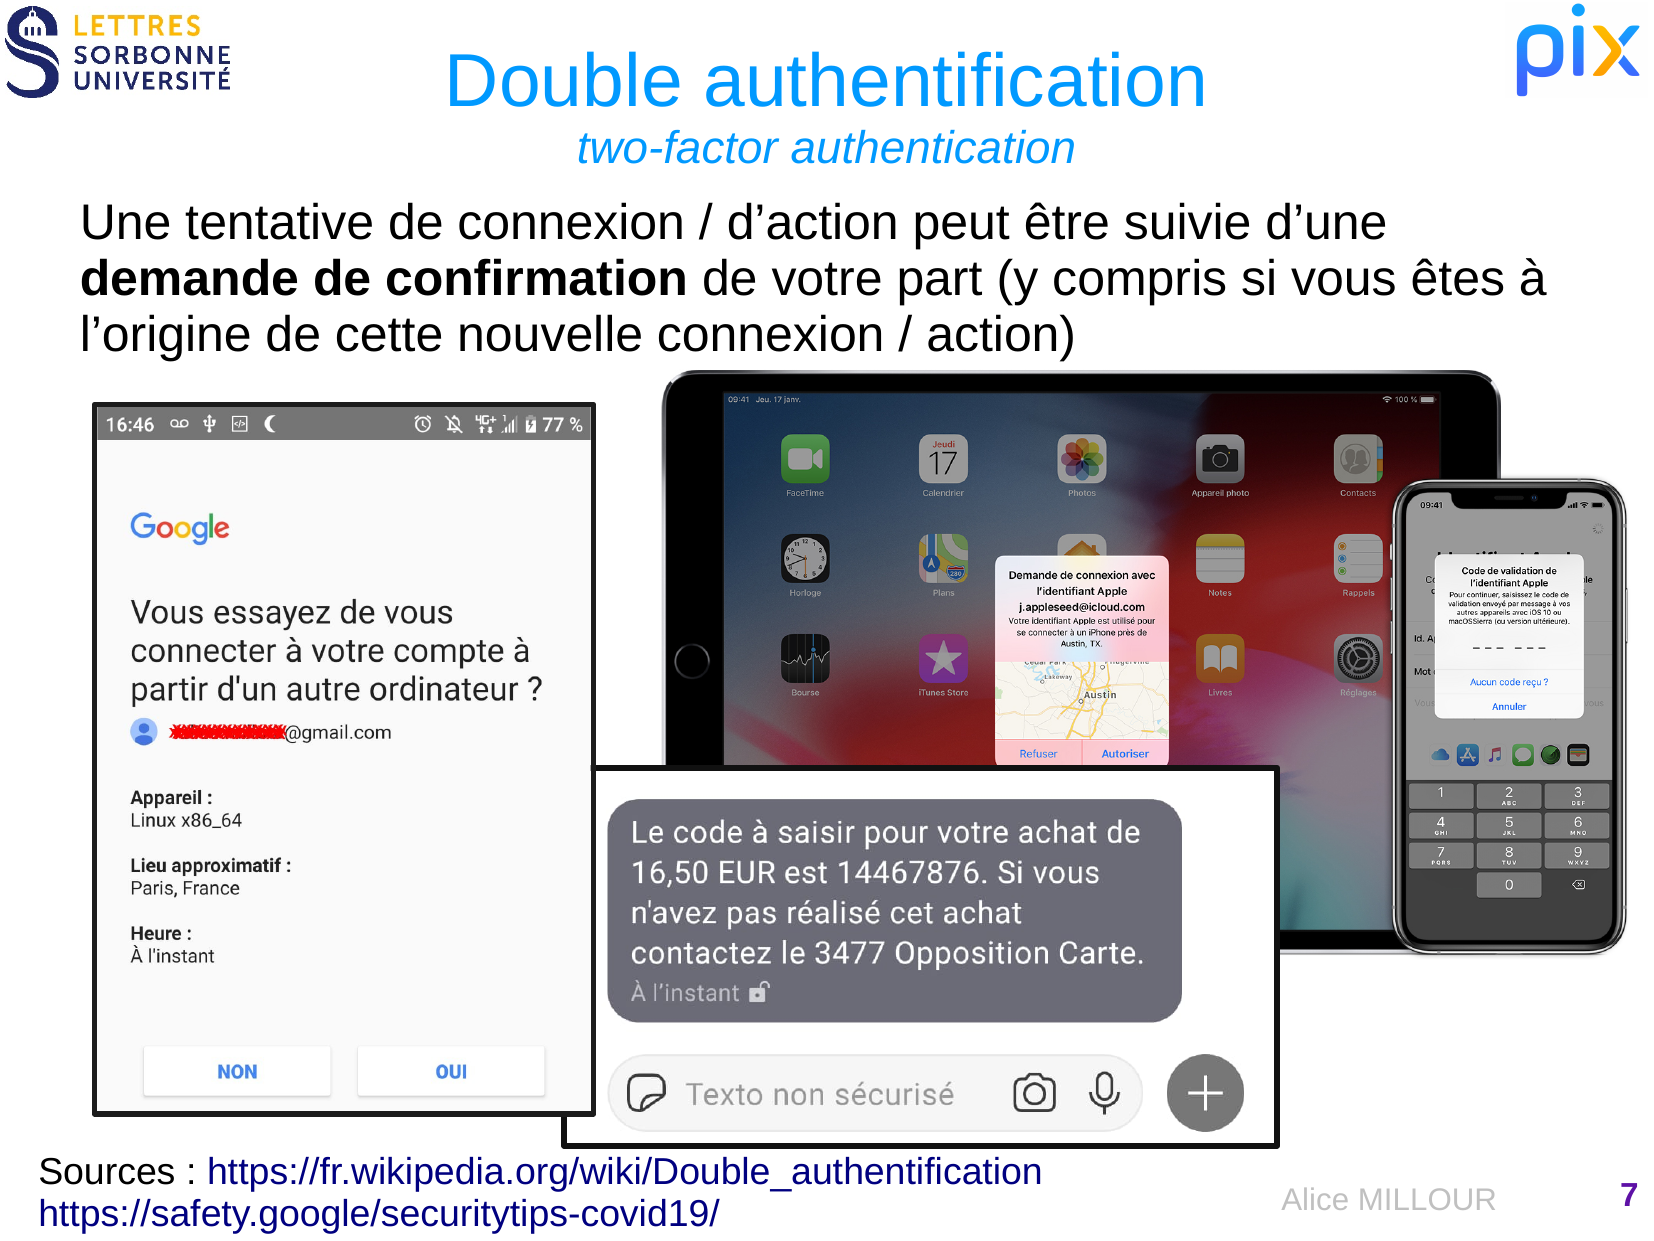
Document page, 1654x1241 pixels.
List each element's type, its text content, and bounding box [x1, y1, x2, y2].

picture [655, 369, 1633, 965]
title Double authentification two-factor authentication [82, 2, 1571, 187]
text_box Sources : https://fr.wikipedia.org/wiki/Double_authentification https://safety.google/securitytips-covid19/ [23, 1142, 1400, 1241]
picture [97, 407, 591, 1111]
picture [1571, 2, 1648, 98]
picture [5, 6, 82, 98]
text_box Une tentative de connexion / d’action peut être suivie d’une demande de confirmation de votre part (y compris si vous êtes à l’origine de cette nouvelle connexion / action) [64, 187, 1627, 370]
picture [566, 770, 1275, 1143]
